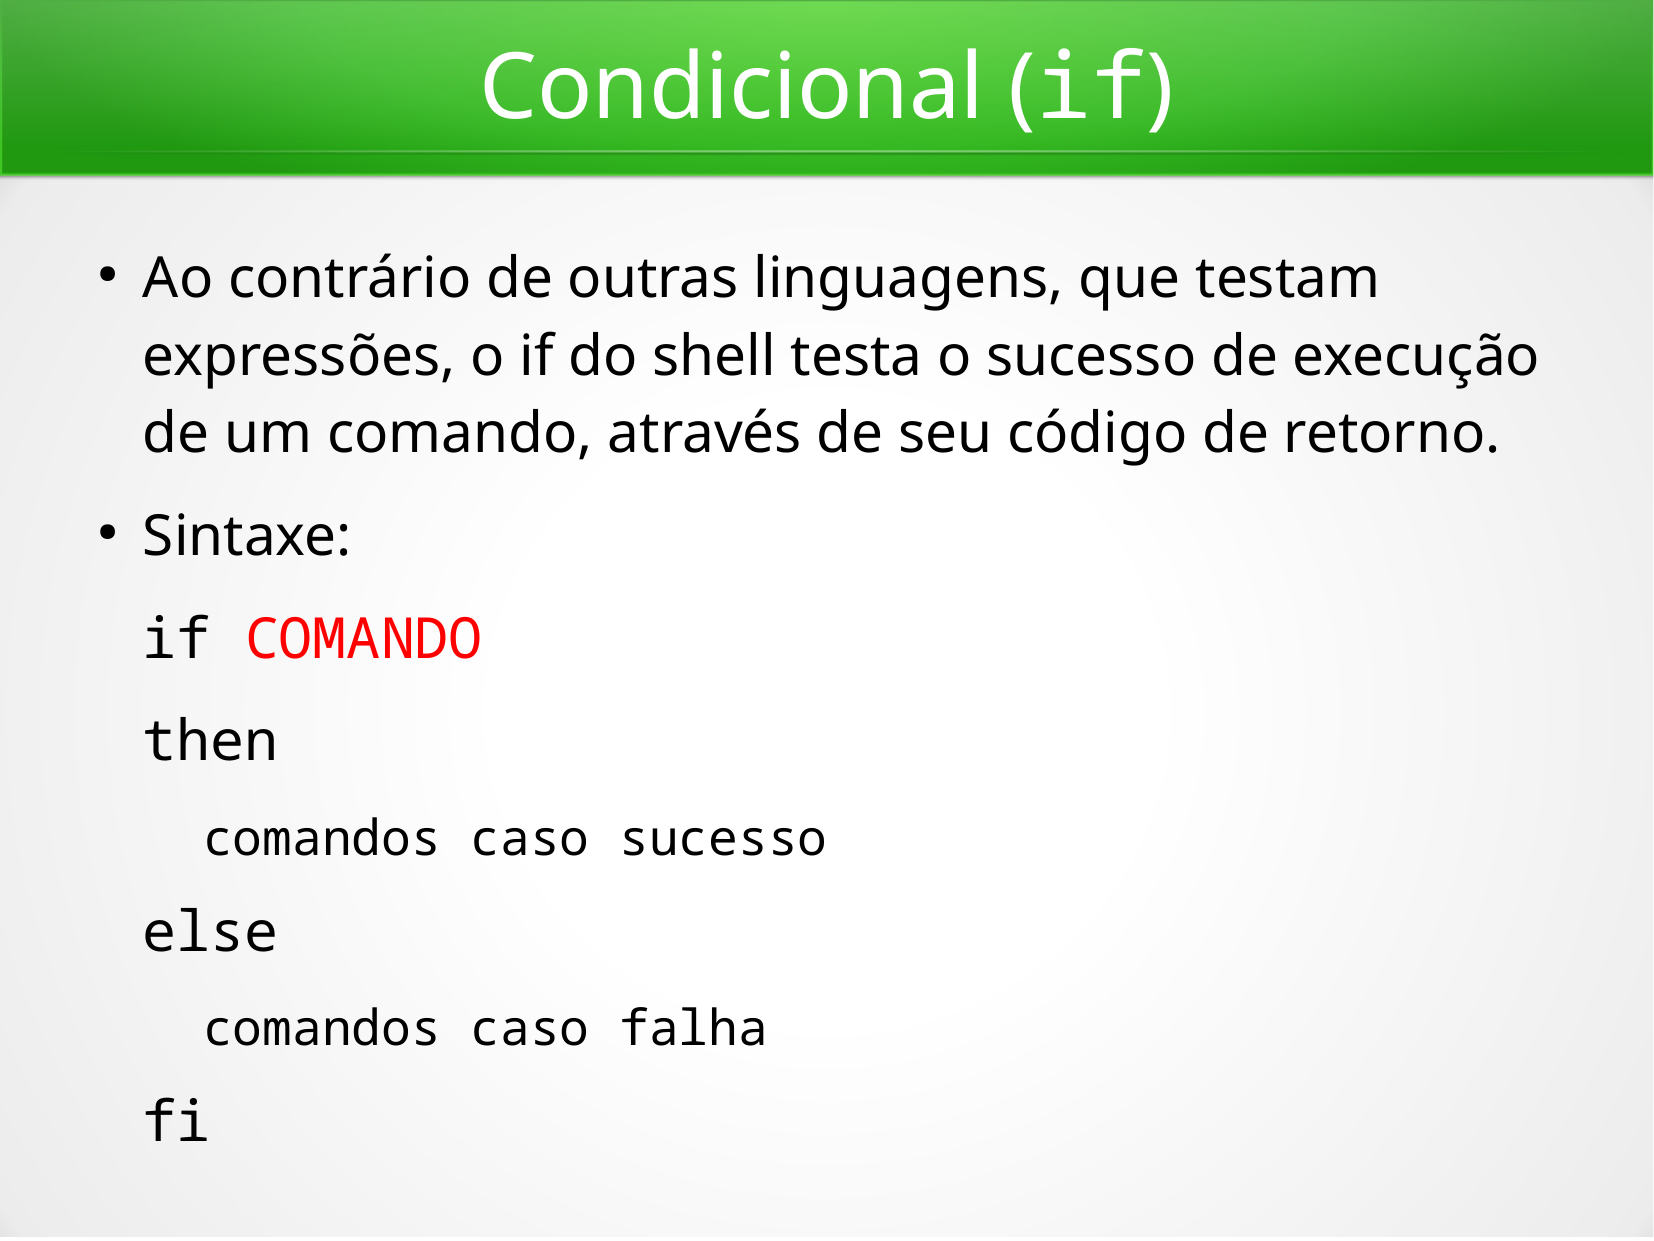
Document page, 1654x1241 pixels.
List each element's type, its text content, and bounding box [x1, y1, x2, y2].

picture [0, 0, 1654, 1237]
title Condicional (if) [82, 11, 1571, 154]
list Ao contrário de outras linguagens, que testam expressões, o if do shell testa o sucesso de execução de um comando, através de seu código de retorno. Sintaxe: if COMANDO then comandos caso sucesso else comandos caso falha fi [82, 237, 1571, 1170]
